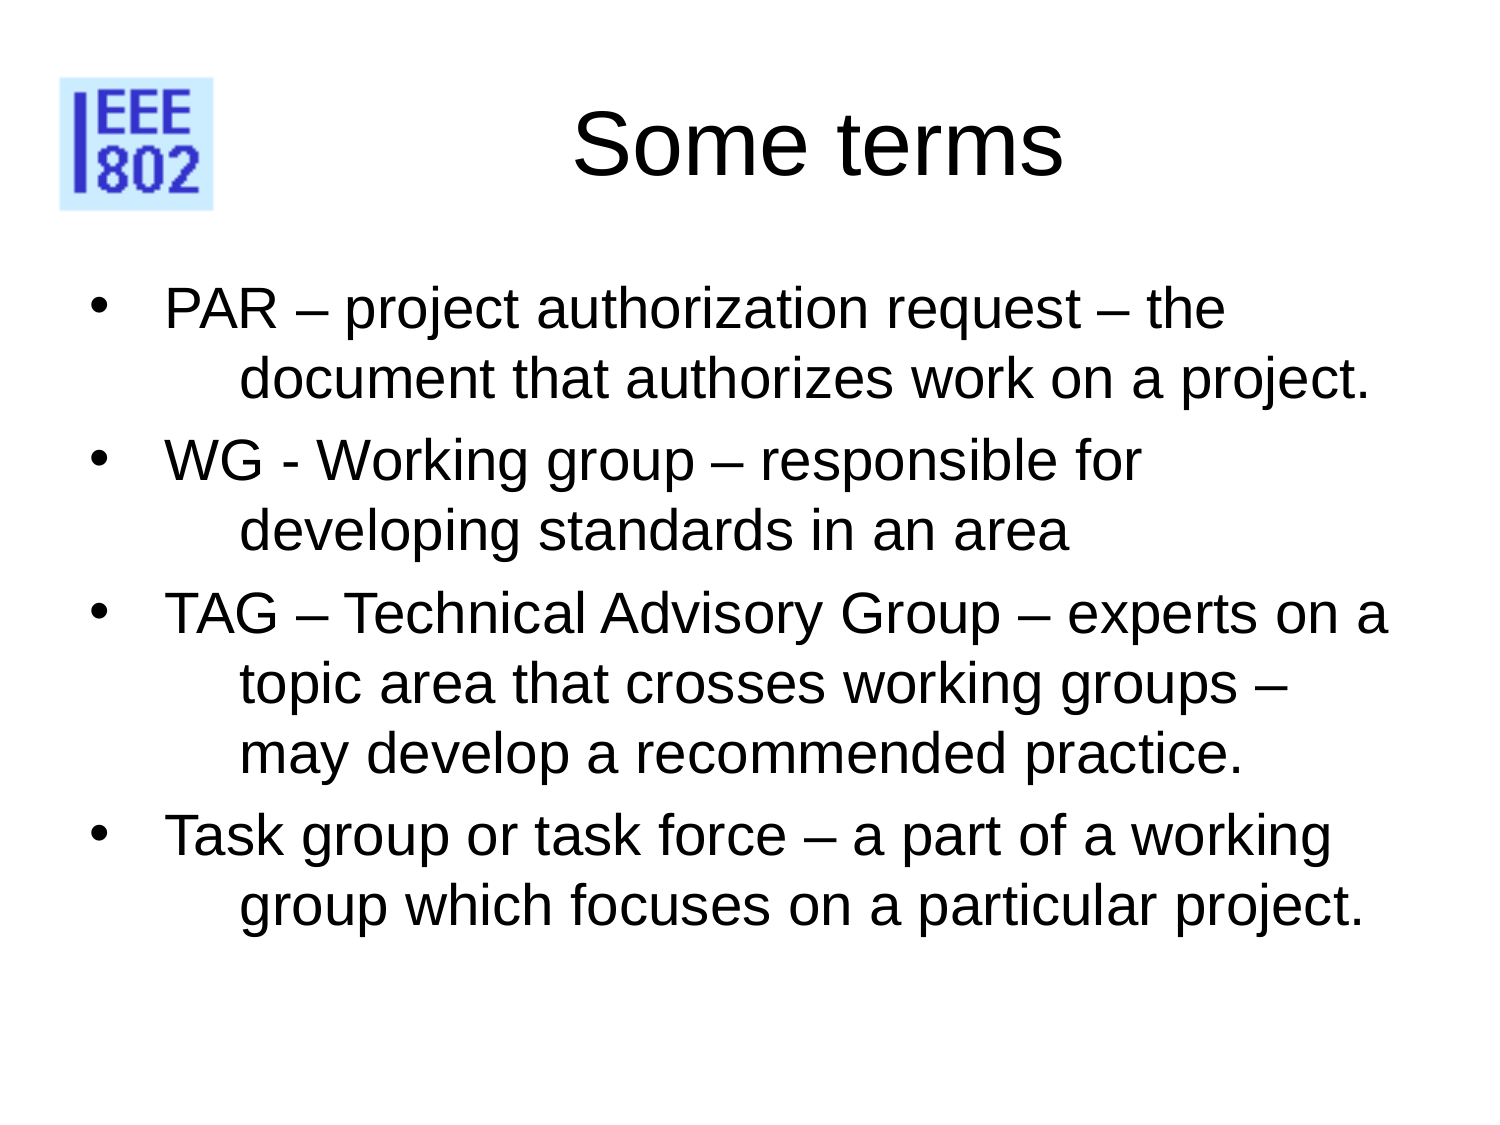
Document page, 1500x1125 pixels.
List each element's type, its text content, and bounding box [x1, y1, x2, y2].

text_box PAR – project authorization request – the document that authorizes work on a project. WG - Working group – responsible for developing standards in an area TAG – Technical Advisory Group – experts on a topic area that crosses working groups – may develop a recommended practice. Task group or task force – a part of a working group which focuses on a particular project. [75, 262, 1425, 1005]
text_box Some terms [212, 45, 1425, 233]
